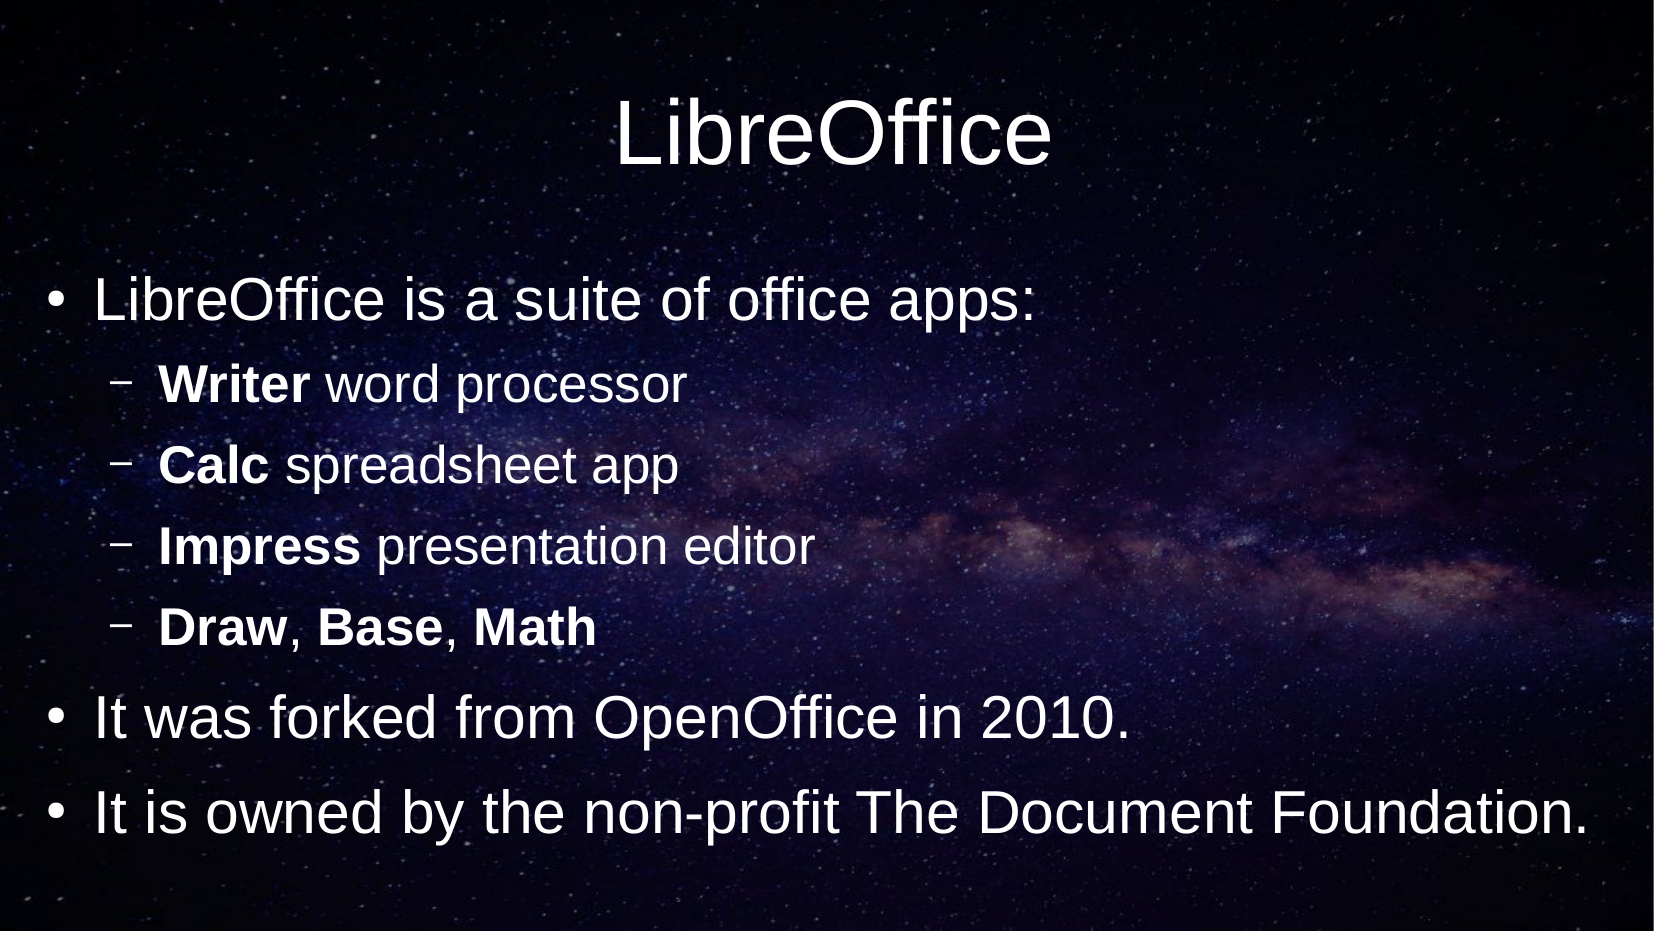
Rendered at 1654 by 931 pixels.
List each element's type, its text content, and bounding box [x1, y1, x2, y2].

list LibreOffice is a suite of office apps: Writer word processor Calc spreadsheet app Impress presentation editor Draw, Base, Math It was forked from OpenOffice in 2010. It is owned by the non-profit The Document Foundation. [29, 265, 1625, 857]
title LibreOffice [90, 55, 1579, 211]
picture [0, 0, 1654, 931]
